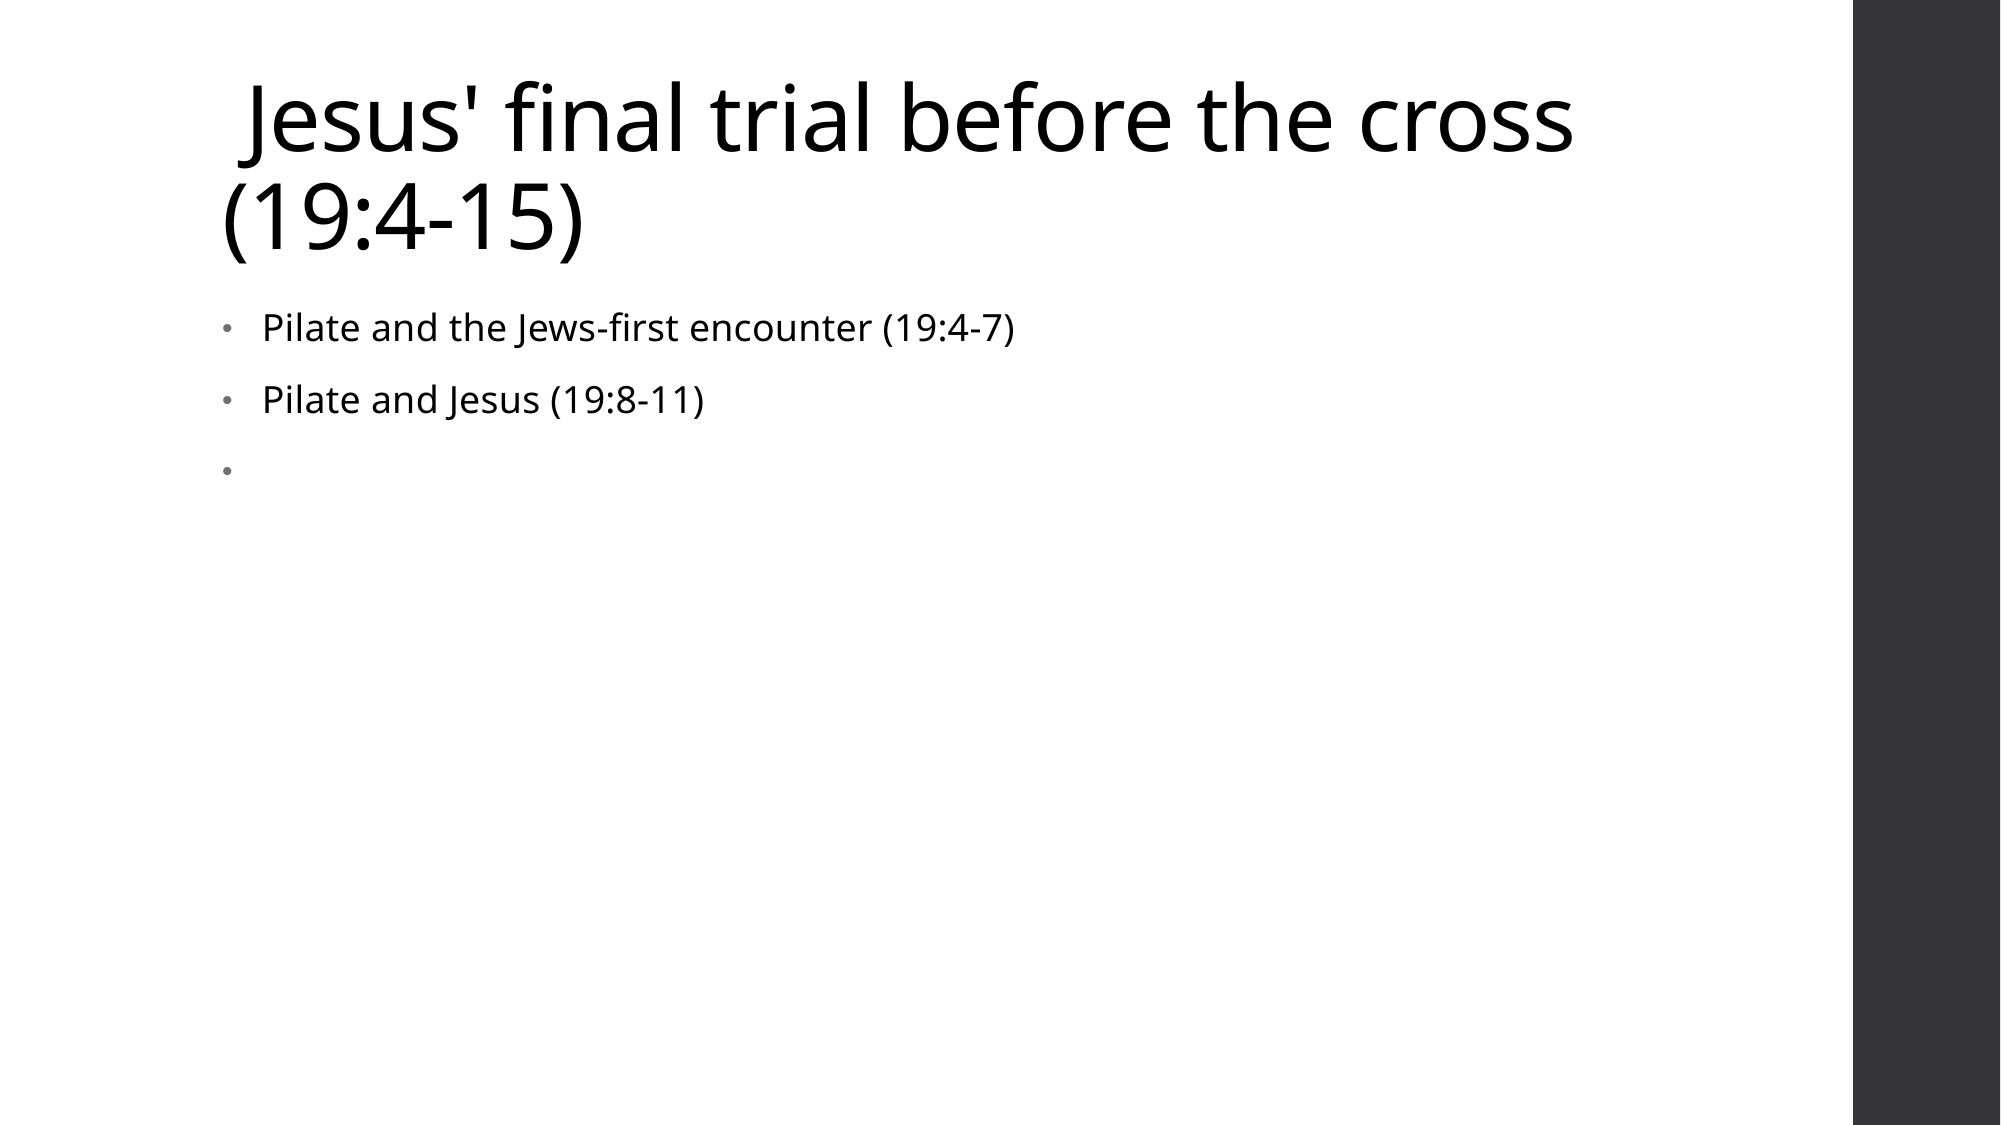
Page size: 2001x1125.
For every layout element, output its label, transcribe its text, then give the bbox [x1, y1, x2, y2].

title Jesus' final trial before the cross (19:4-15) [206, 60, 1797, 278]
list Pilate and the Jews-first encounter (19:4-7) Pilate and Jesus (19:8-11) [206, 299, 1617, 1014]
